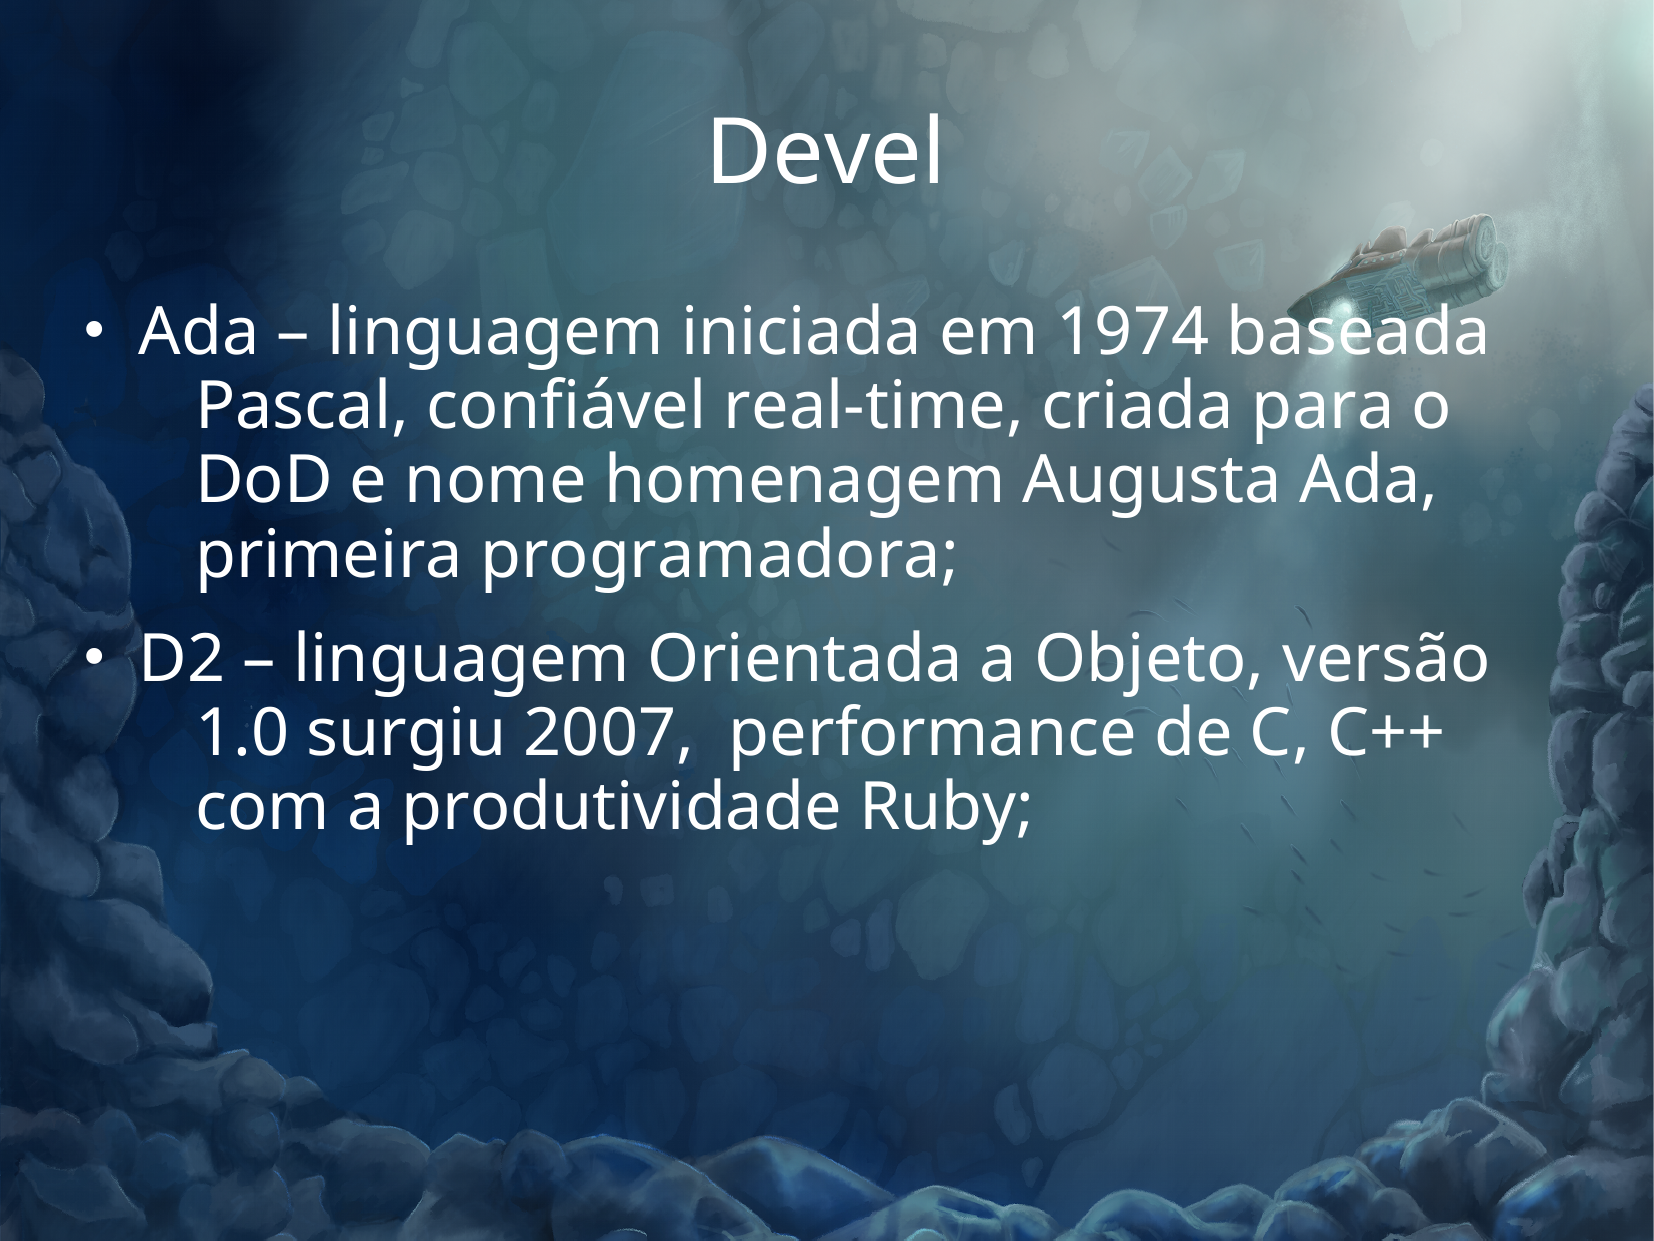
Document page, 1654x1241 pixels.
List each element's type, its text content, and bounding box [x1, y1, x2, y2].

list Ada – linguagem iniciada em 1974 baseada Pascal, confiável real-time, criada para o DoD e nome homenagem Augusta Ada, primeira programadora; D2 – linguagem Orientada a Objeto, versão 1.0 surgiu 2007, performance de C, C++ com a produtividade Ruby; [82, 290, 1570, 1114]
picture [0, 0, 1654, 1241]
title Devel [82, 49, 1570, 256]
